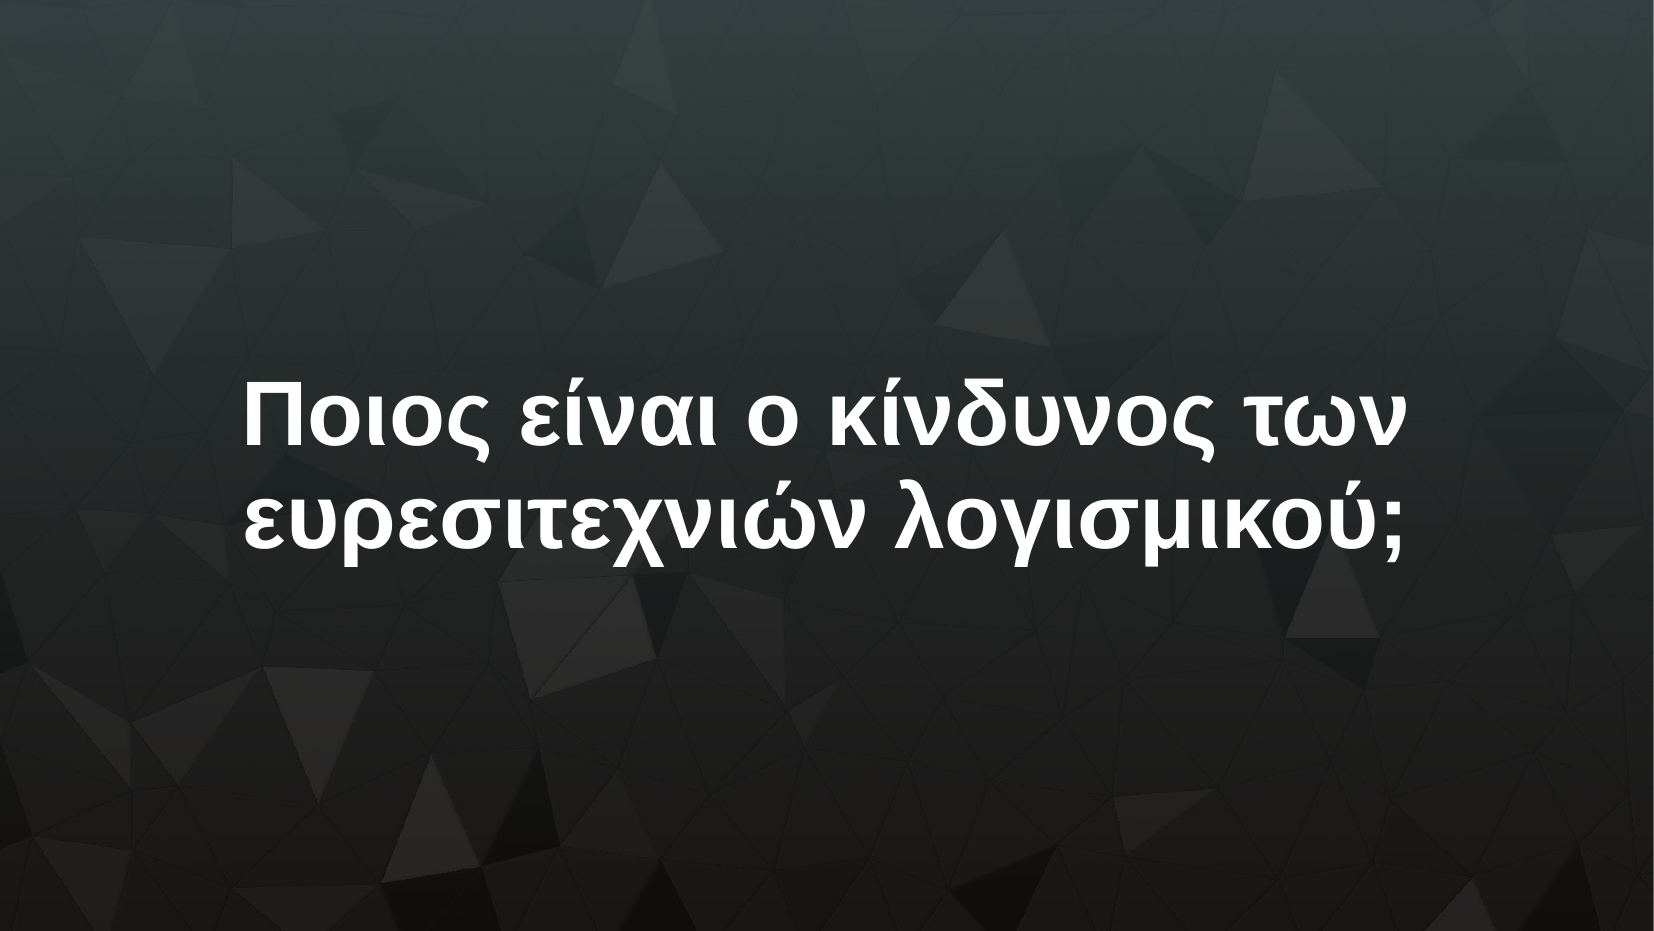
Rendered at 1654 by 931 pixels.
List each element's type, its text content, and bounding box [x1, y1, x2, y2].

title Ποιος είναι ο κίνδυνος των ευρεσιτεχνιών λογισμικού; [82, 362, 1571, 568]
picture [0, 0, 1654, 931]
